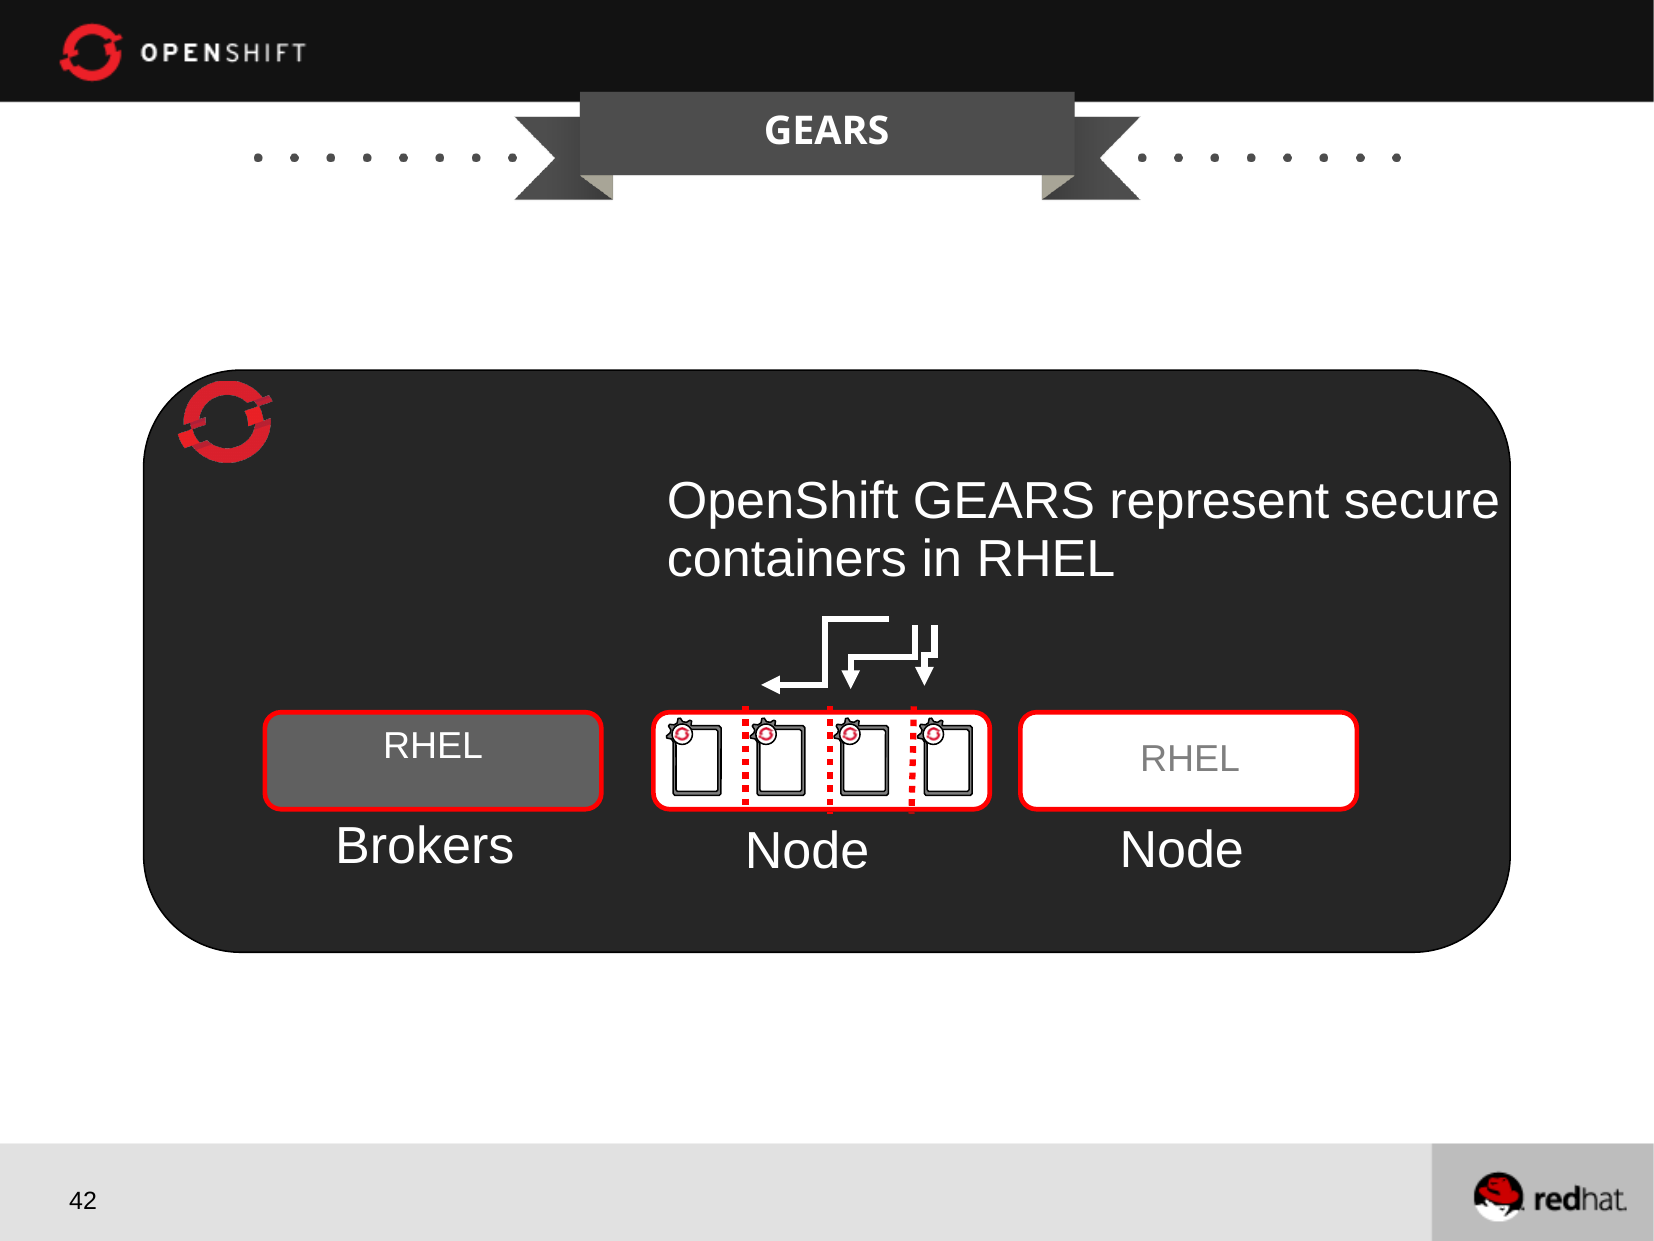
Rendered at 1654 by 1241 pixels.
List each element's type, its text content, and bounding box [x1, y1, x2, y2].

text_box OpenShift GEARS represent secure containers in RHEL [650, 463, 1578, 597]
text_box RHEL [264, 718, 602, 775]
text_box GEARS [581, 101, 1073, 163]
text_box RHEL [1021, 730, 1359, 788]
text_box Node [1104, 813, 1259, 887]
text_box Brokers [320, 809, 530, 883]
picture [0, 0, 1654, 1241]
text_box Node [730, 814, 885, 888]
text_box [143, 370, 1511, 953]
